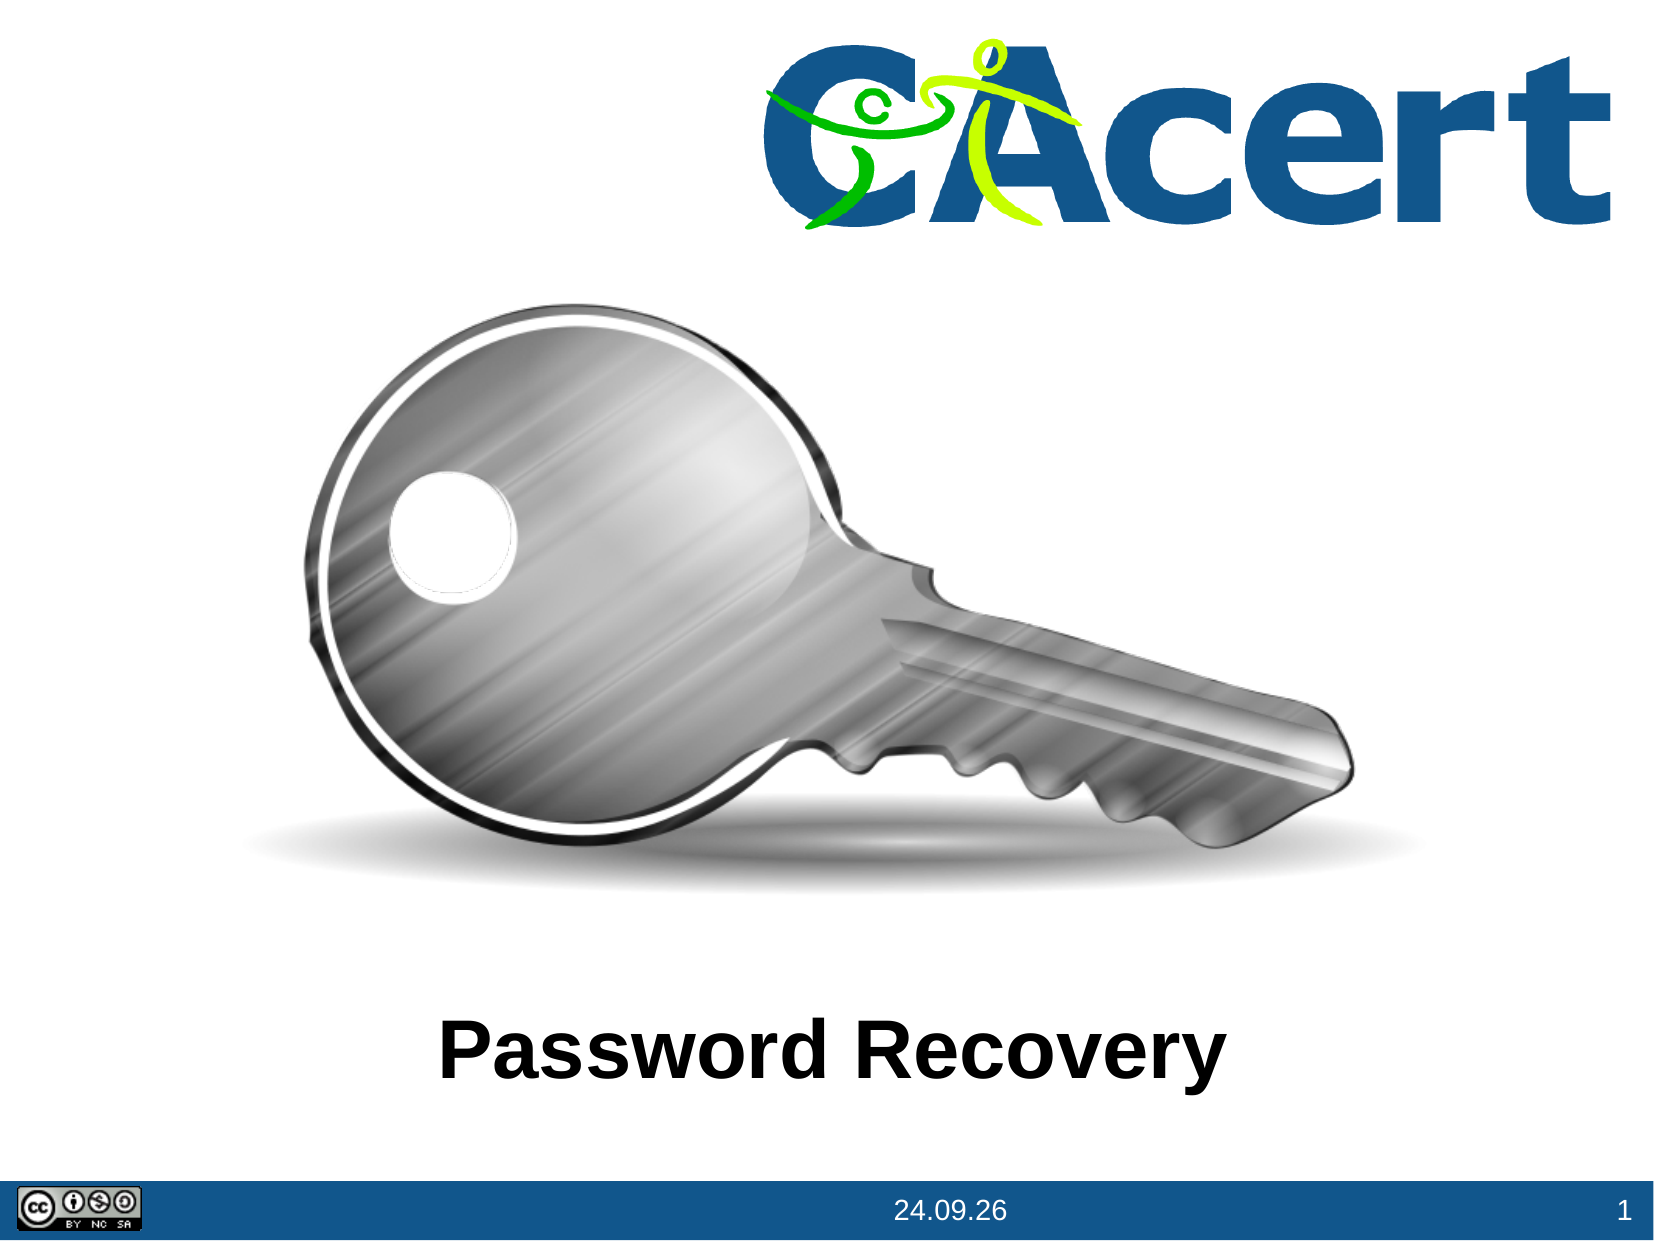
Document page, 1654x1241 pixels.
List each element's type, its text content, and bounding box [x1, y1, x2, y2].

title Password Recovery [88, 958, 1577, 1140]
picture [17, 1186, 142, 1231]
picture [208, 1140, 1449, 1241]
picture [208, 0, 1613, 958]
